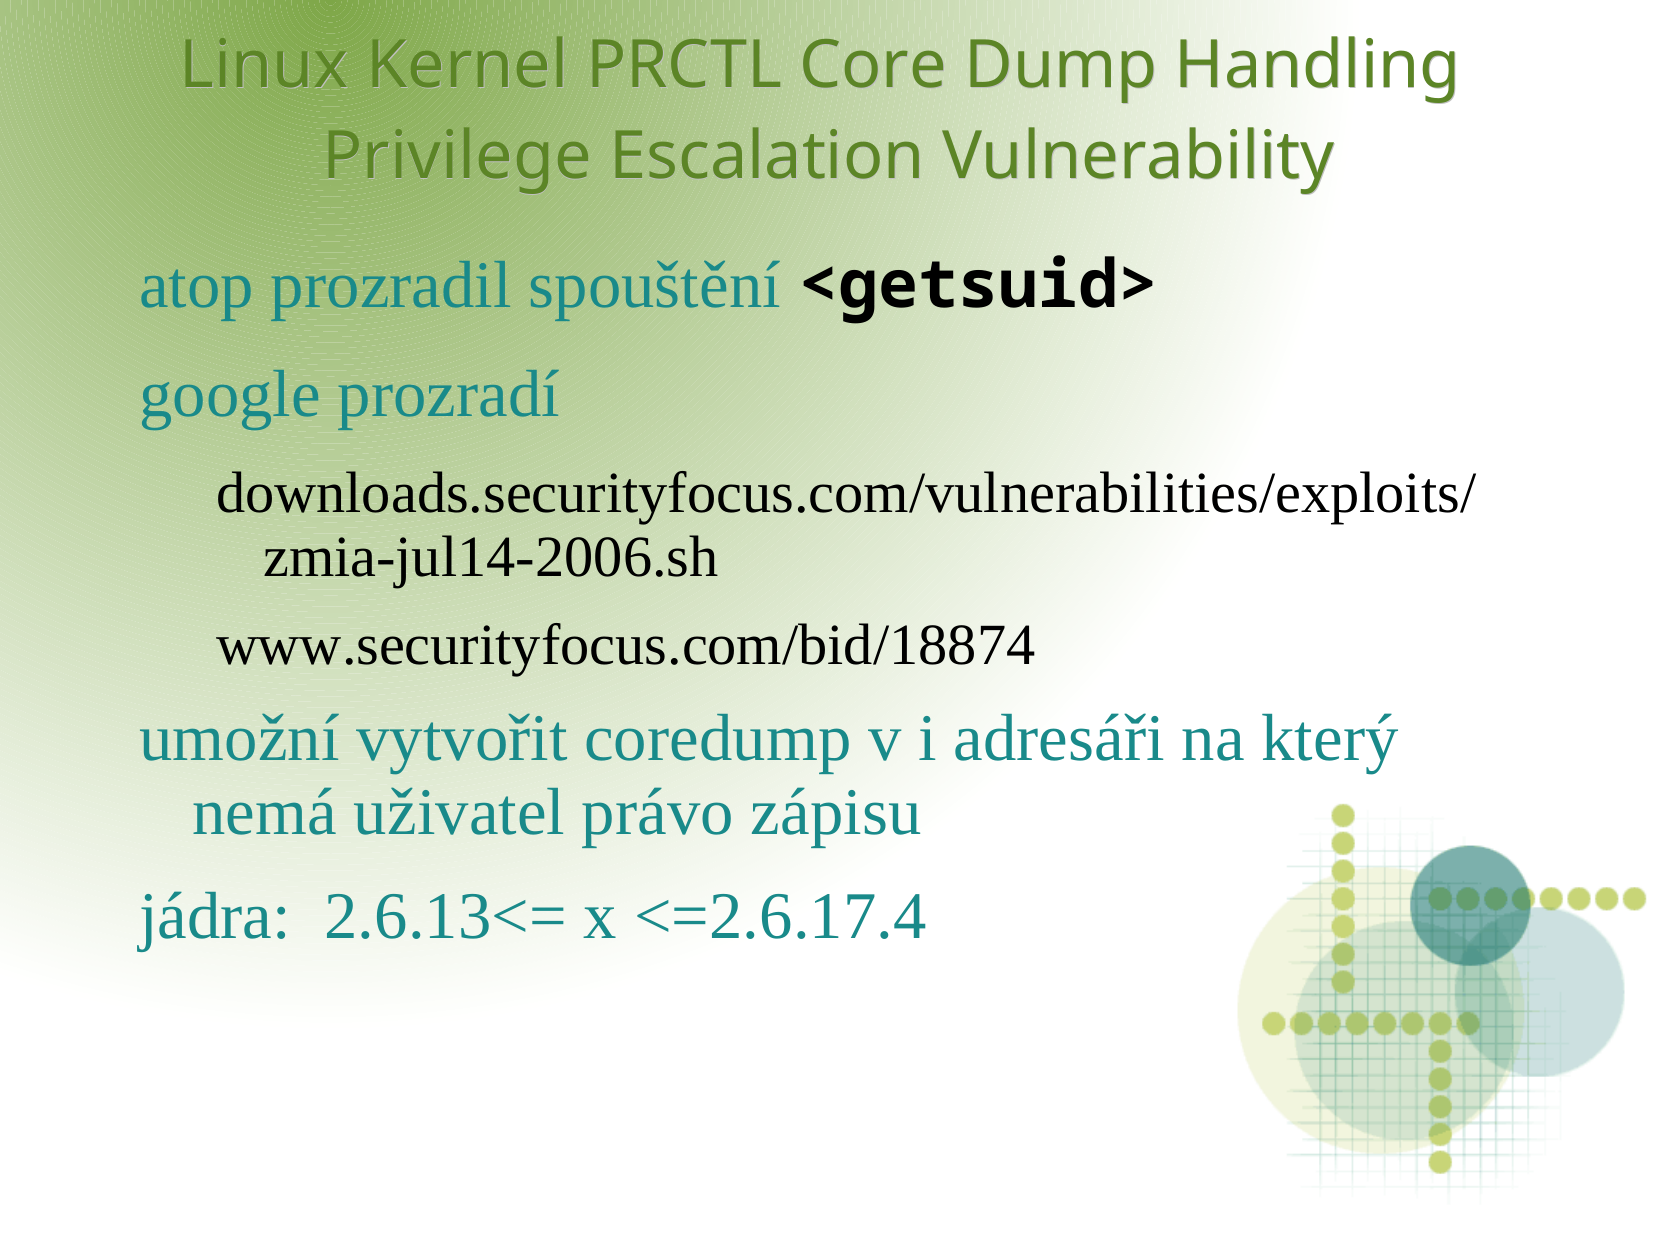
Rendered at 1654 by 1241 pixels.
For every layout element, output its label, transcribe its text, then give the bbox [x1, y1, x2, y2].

picture [1224, 792, 1654, 1211]
title Linux Kernel PRCTL Core Dump Handling Privilege Escalation Vulnerability [123, 29, 1536, 186]
list atop prozradil spouštění <getsuid> google prozradí downloads.securityfocus.com/vulnerabilities/exploits/zmia-jul14-2006.sh www.securityfocus.com/bid/18874 umožní vytvořit coredump v i adresáři na který nemá uživatel právo zápisu jádra: 2.6.13<= x <=2.6.17.4 [121, 236, 1534, 1127]
